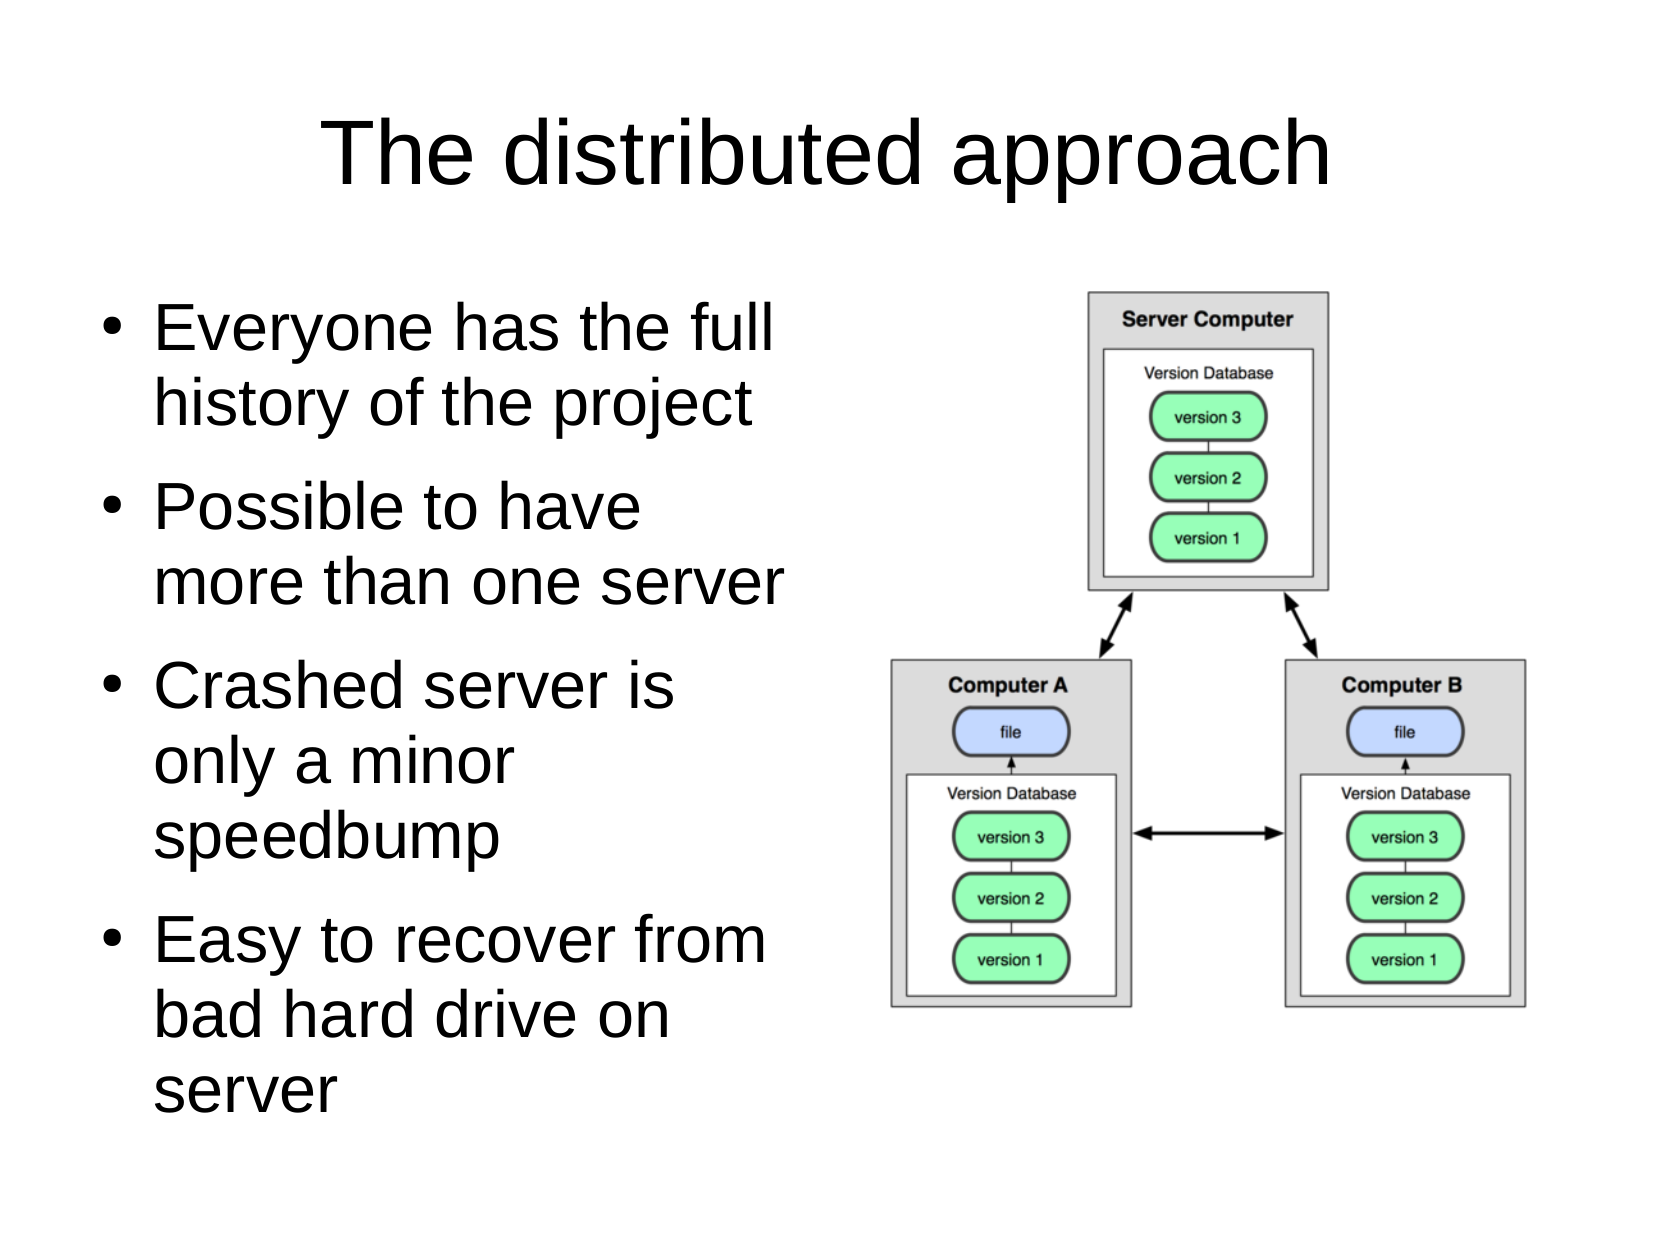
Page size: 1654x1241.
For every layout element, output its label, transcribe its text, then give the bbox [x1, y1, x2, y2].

picture [888, 290, 1528, 1010]
title The distributed approach [82, 49, 1571, 257]
list Everyone has the full history of the project Possible to have more than one server Crashed server is only a minor speedbump Easy to recover from bad hard drive on server [82, 290, 809, 1186]
